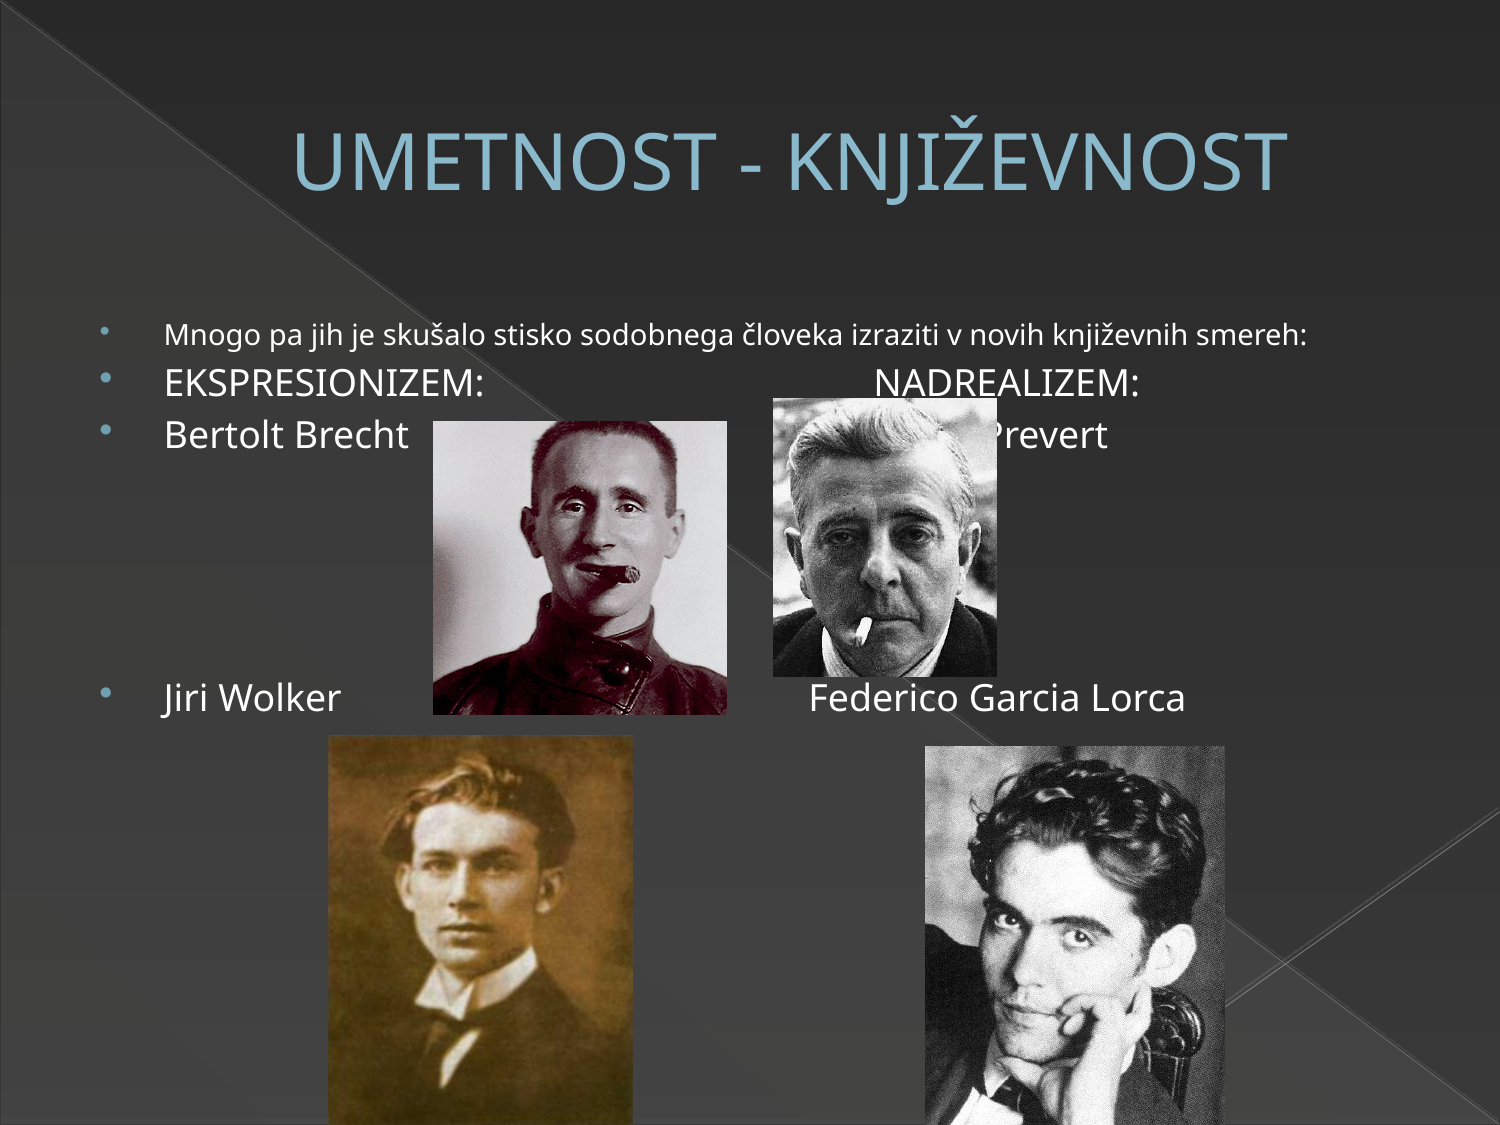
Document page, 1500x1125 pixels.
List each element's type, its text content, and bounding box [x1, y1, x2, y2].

picture [925, 746, 1225, 1125]
picture [433, 421, 727, 715]
picture [328, 735, 633, 1125]
title UMETNOST - KNJIŽEVNOST [75, 43, 1425, 274]
picture [773, 398, 997, 677]
list Mnogo pa jih je skušalo stisko sodobnega človeka izraziti v novih književnih smereh: EKSPRESIONIZEM: NADREALIZEM: Bertolt Brecht Jacques Prevert Jiri Wolker Federico Garcia Lorca [75, 308, 1425, 1059]
